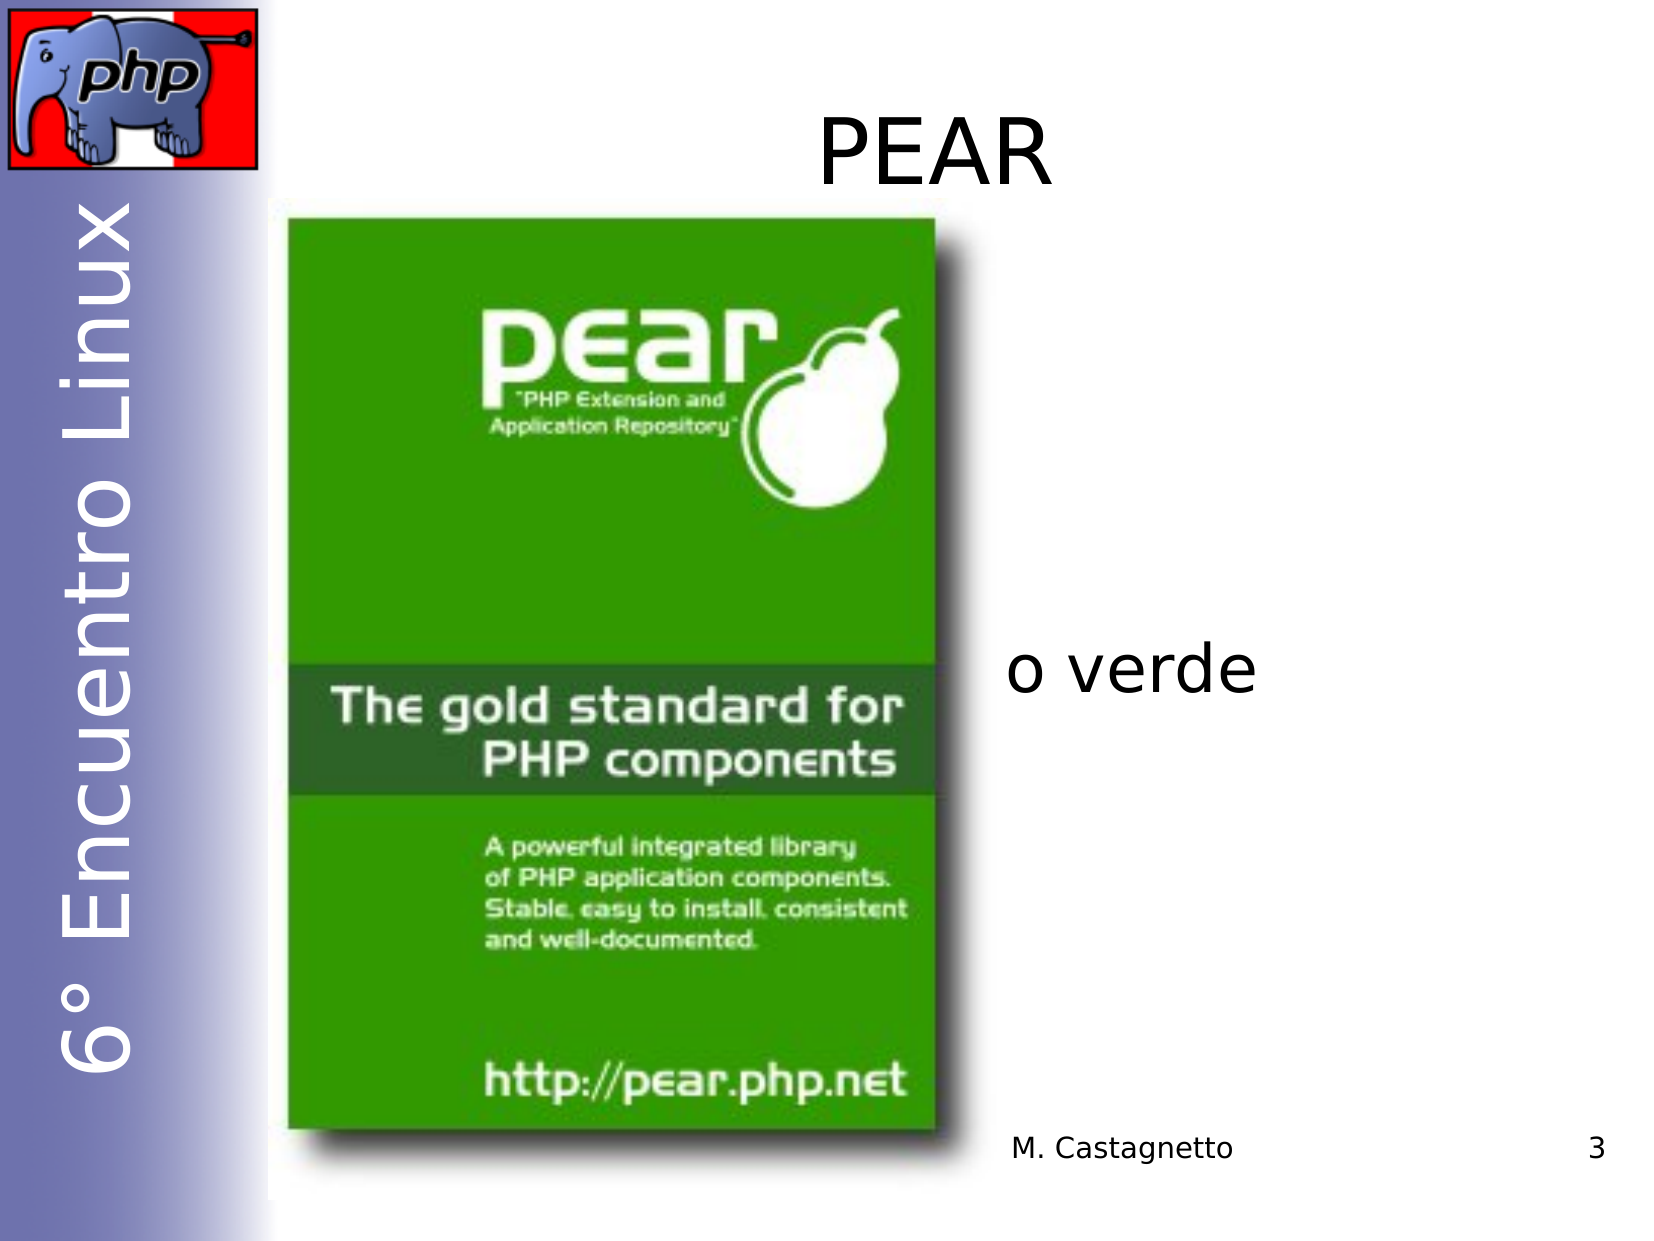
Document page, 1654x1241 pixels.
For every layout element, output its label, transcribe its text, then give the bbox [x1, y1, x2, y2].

list PHP Extensions and Applications Repository ... y sí, el sitio es todo verde [1006, 290, 1572, 1109]
title PEAR [300, 49, 1571, 257]
picture [0, 0, 1654, 1241]
